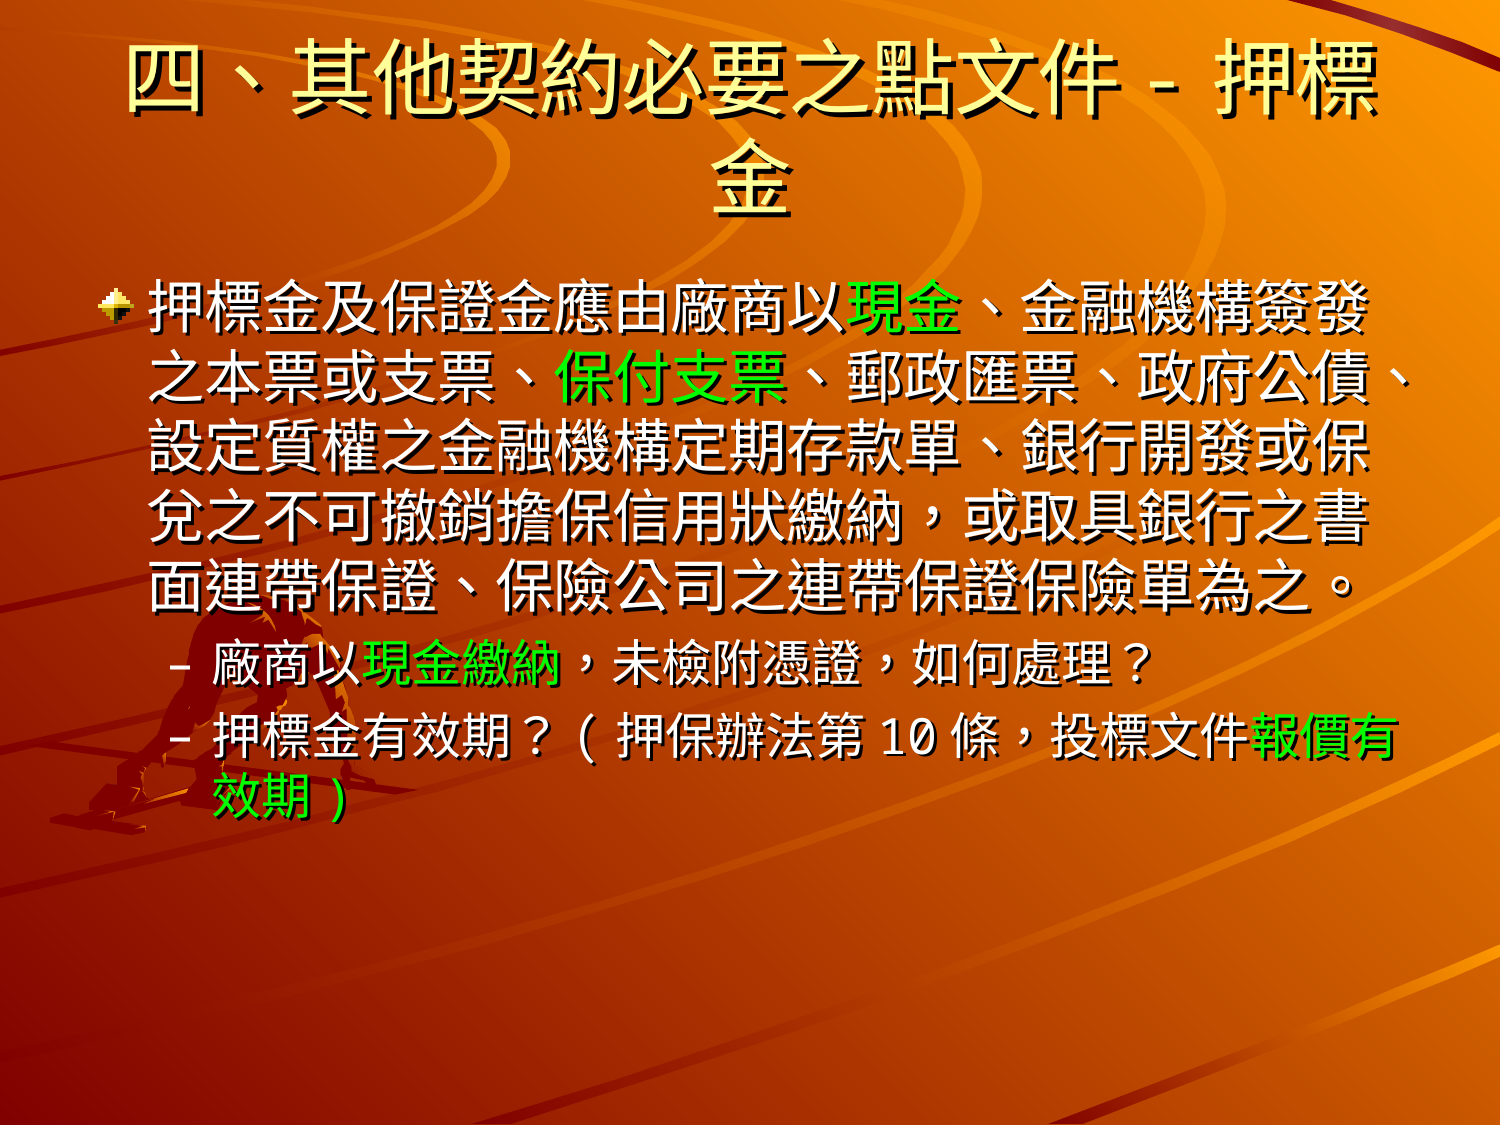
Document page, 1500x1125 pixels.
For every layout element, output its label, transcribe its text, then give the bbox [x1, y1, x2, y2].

title 四、其他契約必要之點文件-押標金 [75, 25, 1426, 233]
list 押標金及保證金應由廠商以現金、金融機構簽發之本票或支票、保付支票、郵政匯票、政府公債、設定質權之金融機構定期存款單、銀行開發或保兌之不可撤銷擔保信用狀繳納，或取具銀行之書面連帶保證、保險公司之連帶保證保險單為之。 廠商以現金繳納，未檢附憑證，如何處理？ 押標金有效期？(押保辦法第10條，投標文件報價有效期) [75, 262, 1426, 1006]
